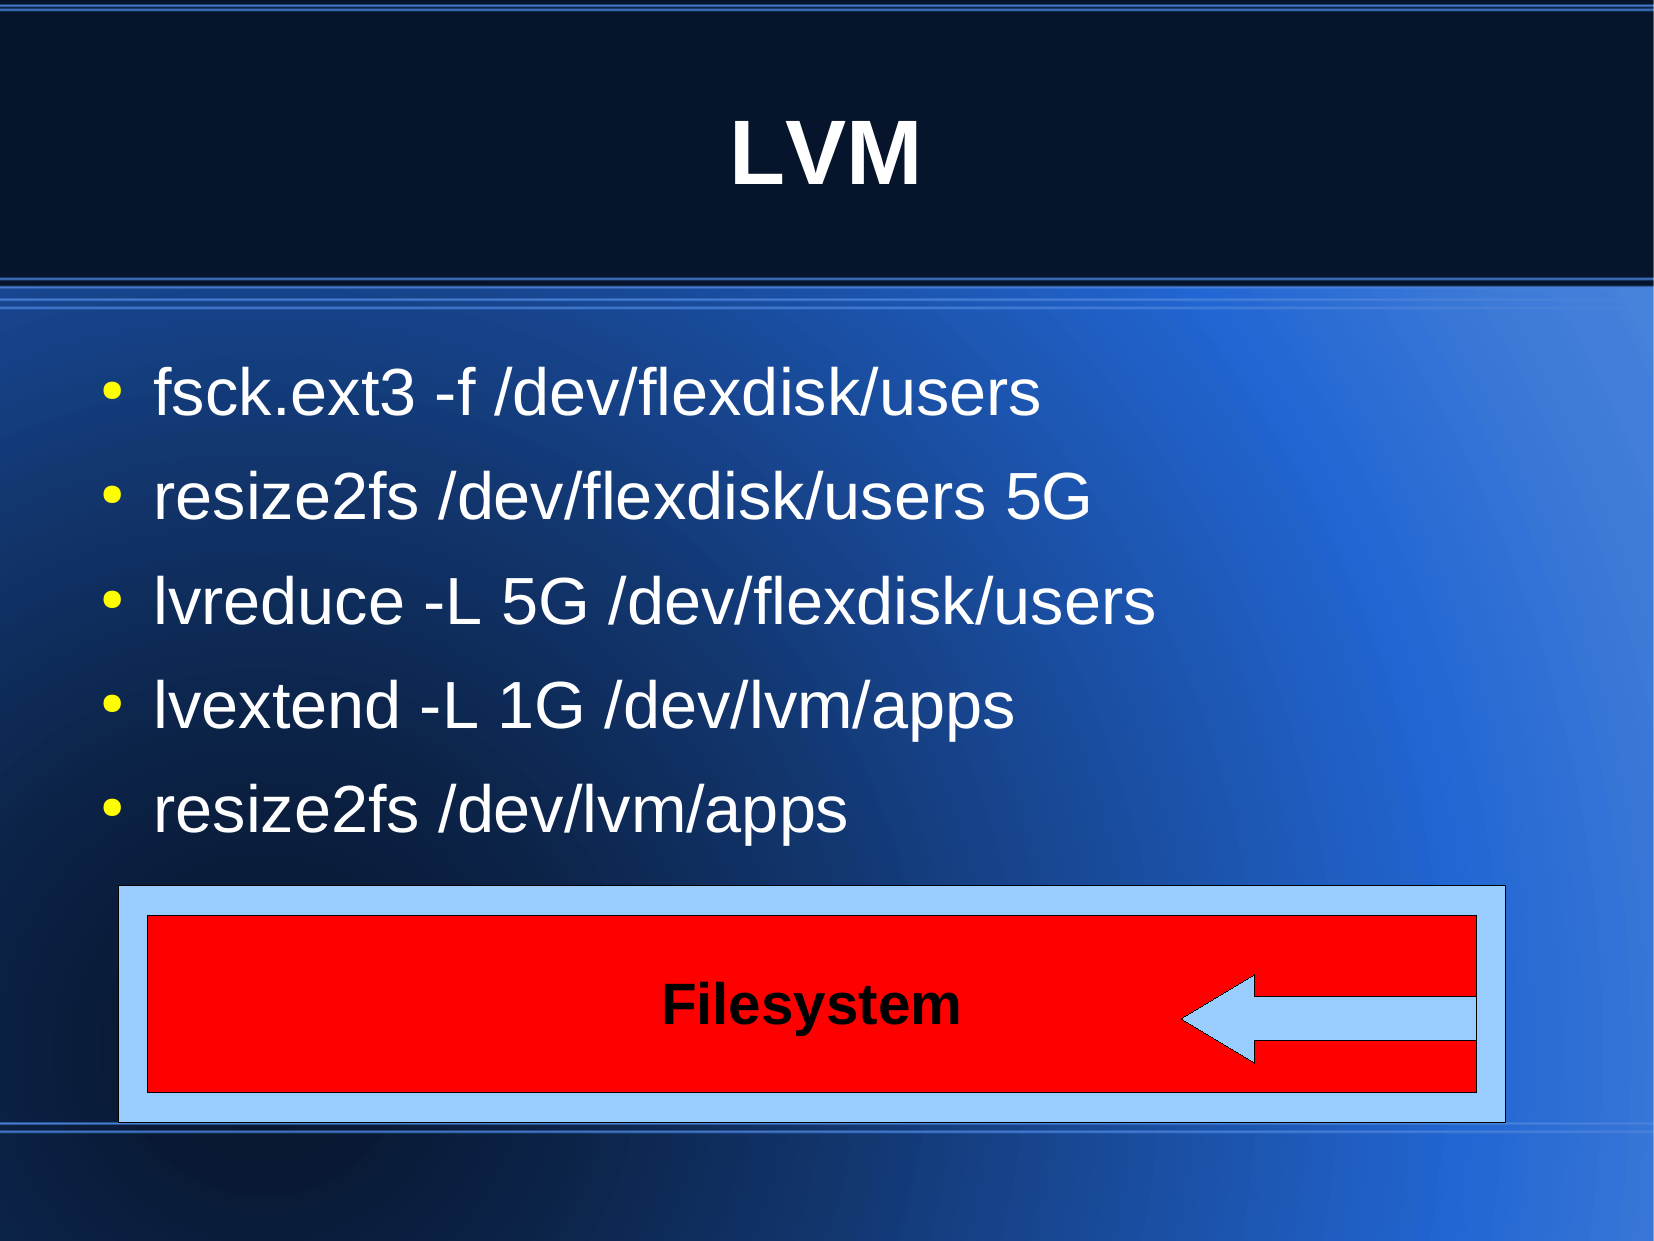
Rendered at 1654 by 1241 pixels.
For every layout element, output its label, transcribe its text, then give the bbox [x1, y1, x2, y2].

text_box [118, 885, 1506, 1123]
list fsck.ext3 -f /dev/flexdisk/users resize2fs /dev/flexdisk/users 5G lvreduce -L 5G /dev/flexdisk/users lvextend -L 1G /dev/lvm/apps resize2fs /dev/lvm/apps [82, 355, 1571, 1159]
title LVM [82, 56, 1571, 250]
text_box Filesystem [147, 915, 1477, 1093]
picture [0, 0, 1654, 1241]
